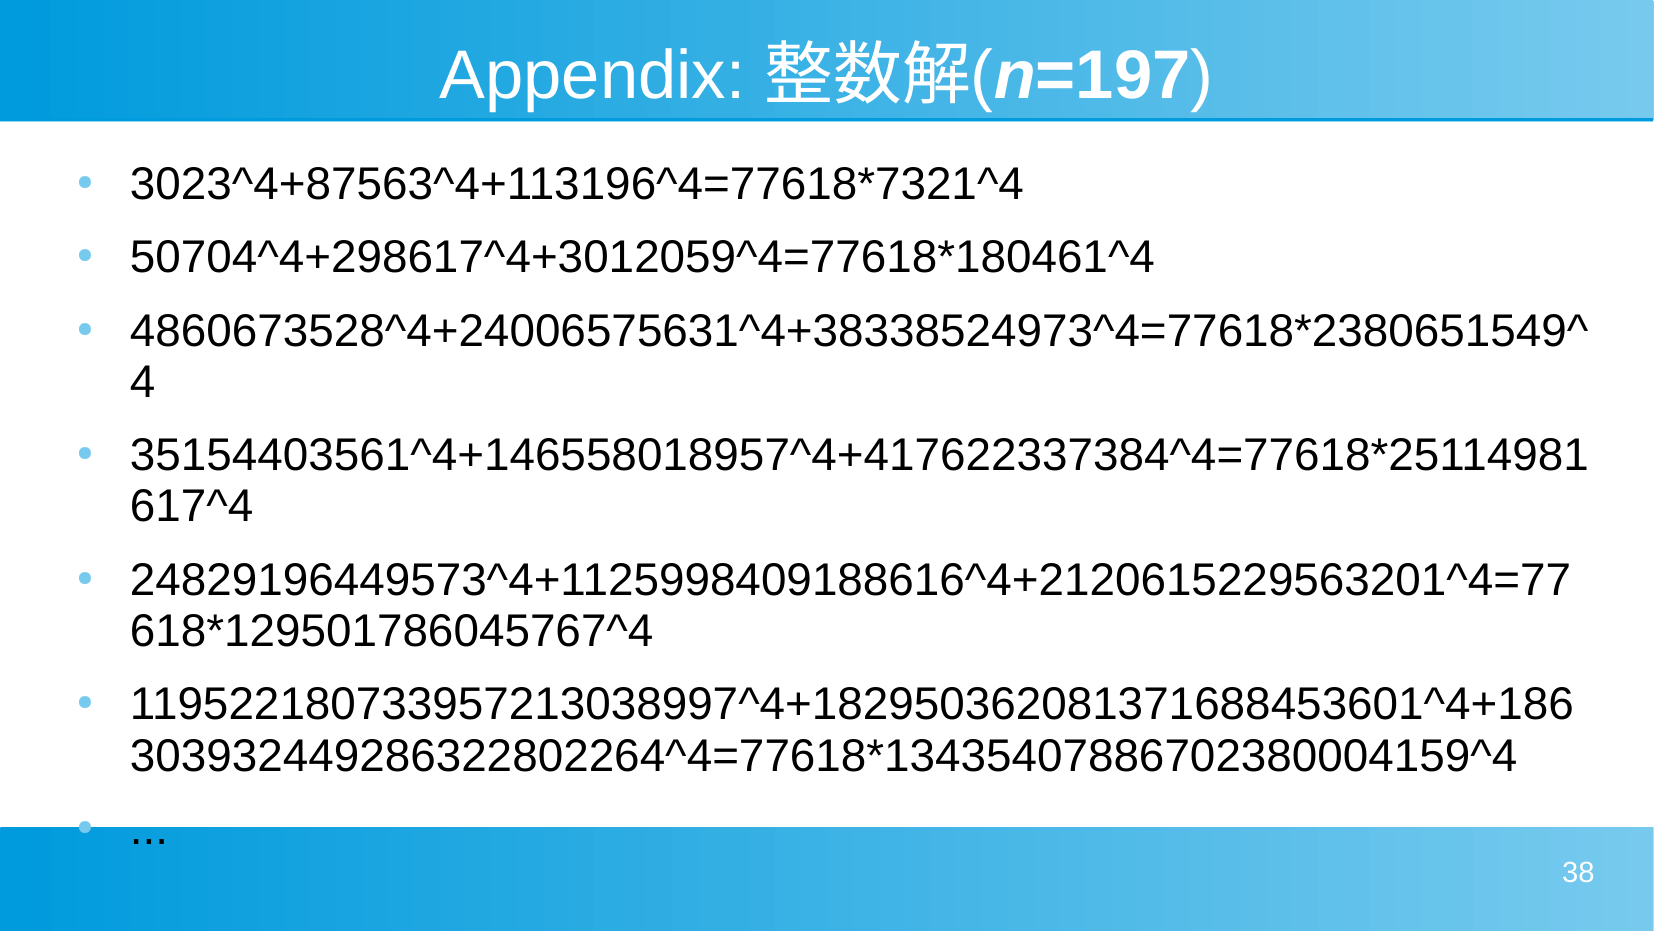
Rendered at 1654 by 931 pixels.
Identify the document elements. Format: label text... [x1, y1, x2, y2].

list 3023^4+87563^4+113196^4=77618*7321^4 50704^4+298617^4+3012059^4=77618*180461^4 4860673528^4+24006575631^4+38338524973^4=77618*2380651549^4 35154403561^4+146558018957^4+417622337384^4=77618*25114981617^4 24829196449573^4+1125998409188616^4+2120615229563201^4=77618*129501786045767^4 119522180733957213038997^4+182950362081371688453601^4+186303932449286322802264^4=77618*13435407886702380004159^4 ... [59, 121, 1595, 798]
title Appendix: 整数解(n=197) [59, 29, 1595, 108]
